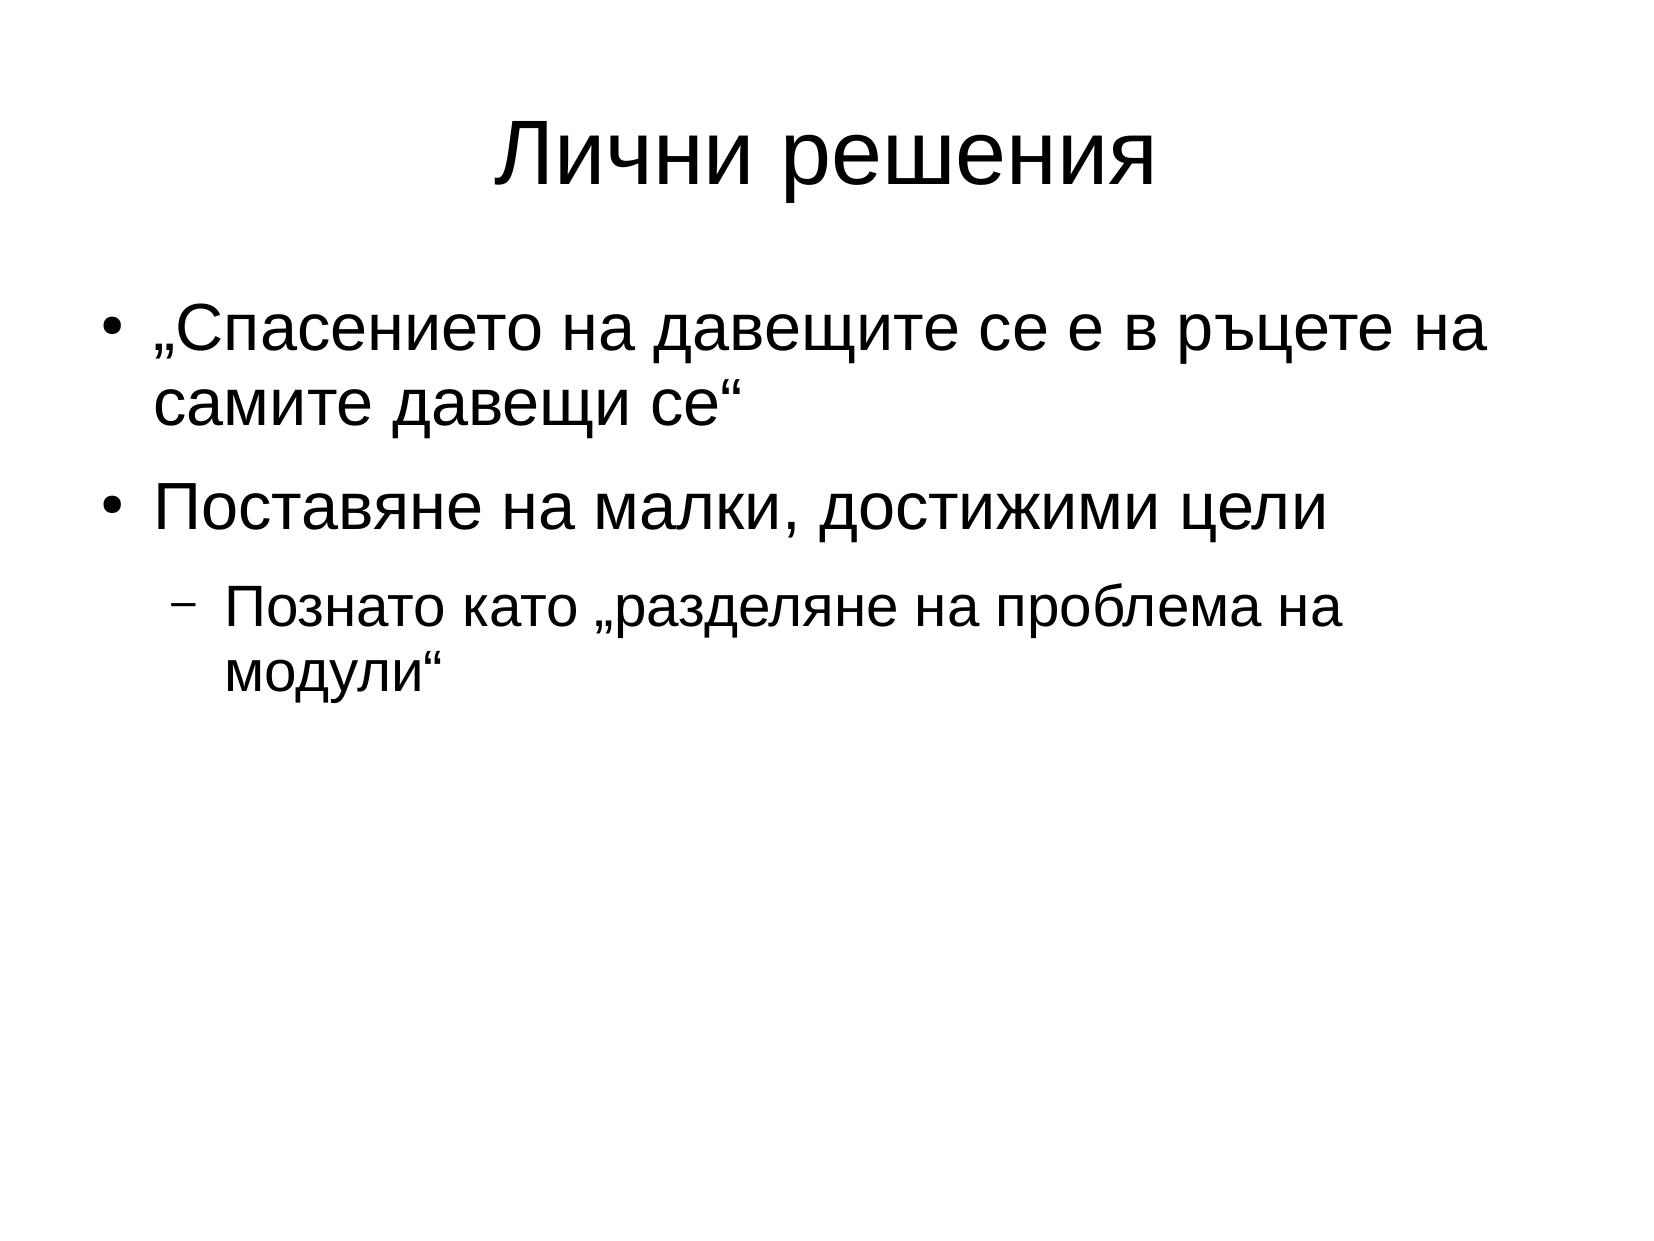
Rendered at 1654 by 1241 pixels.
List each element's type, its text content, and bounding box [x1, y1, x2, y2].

list „Спасението на давещите се е в ръцете на самите давещи се“ Поставяне на малки, достижими цели Познато като „разделяне на проблема на модули“ [82, 290, 1538, 1134]
title Лични решения [82, 49, 1571, 257]
